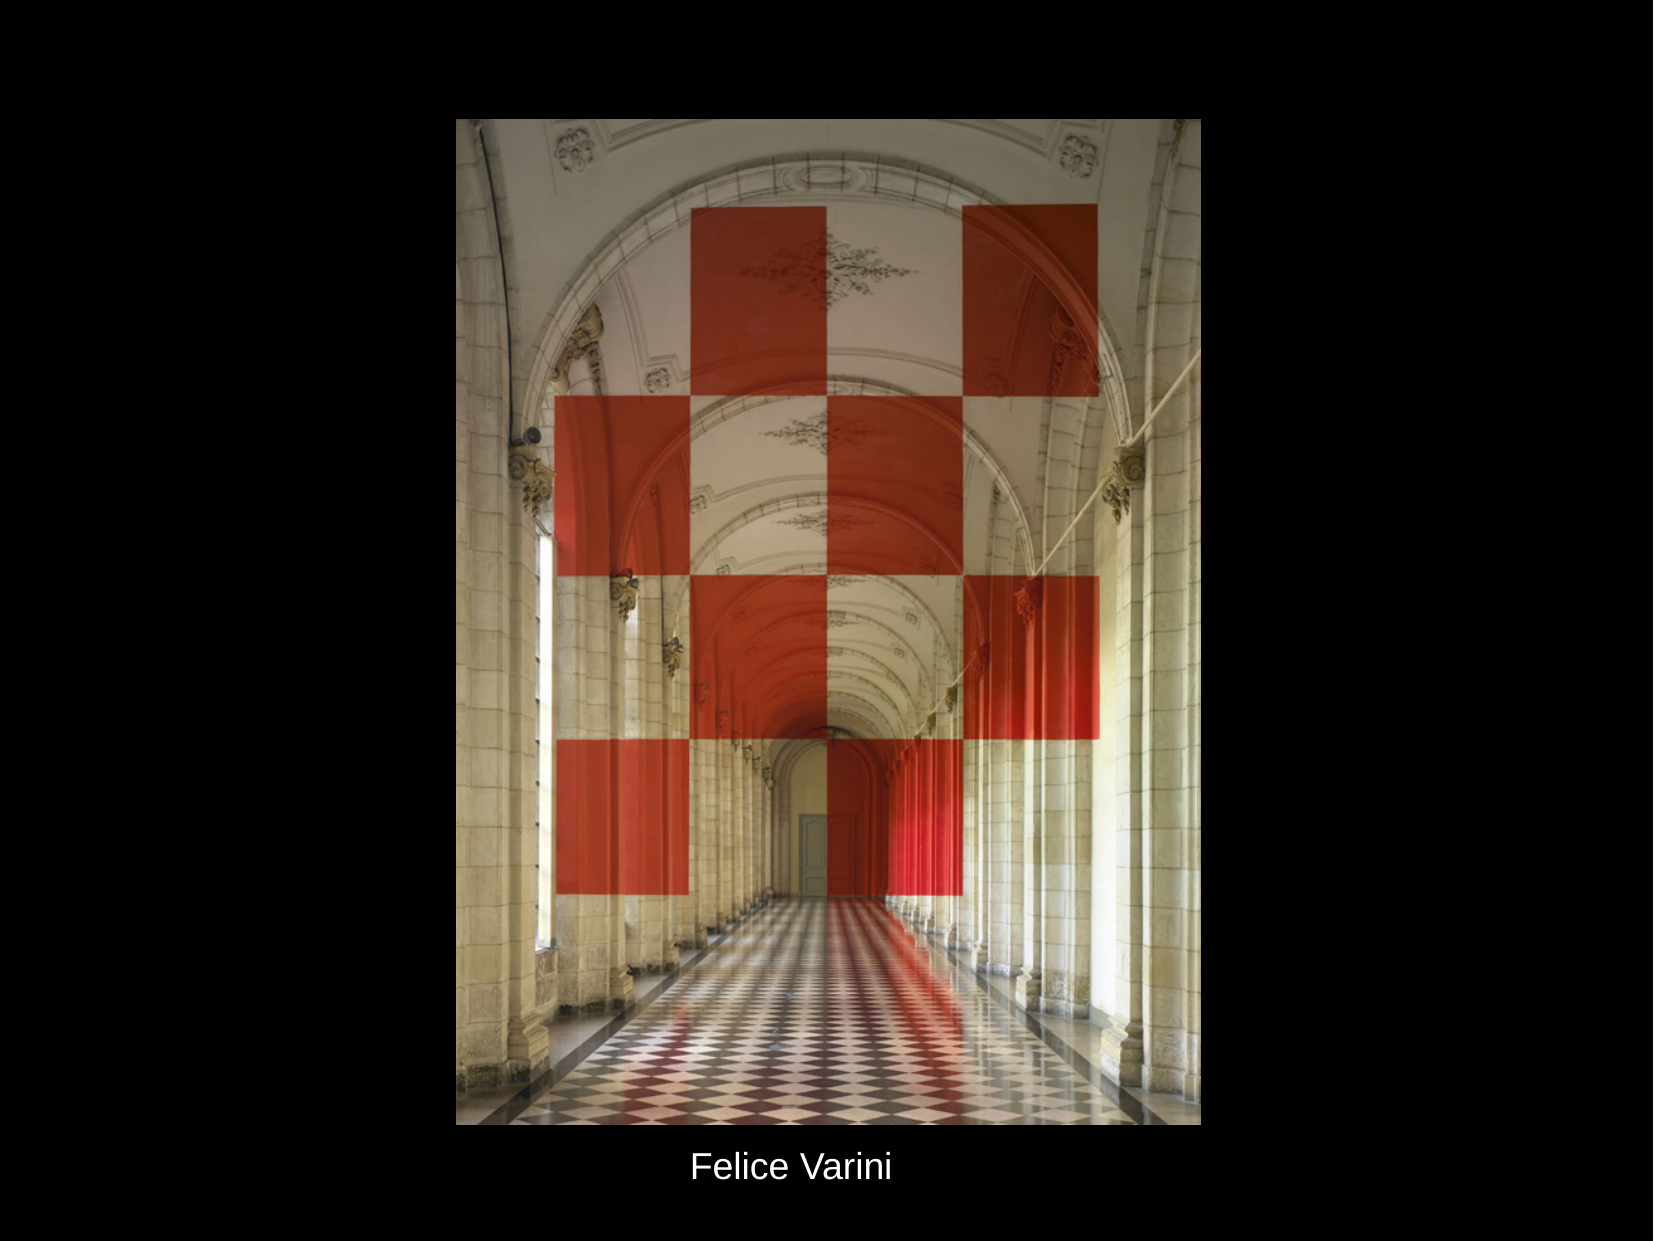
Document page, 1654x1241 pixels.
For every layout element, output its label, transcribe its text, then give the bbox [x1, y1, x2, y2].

text_box Felice Varini [675, 1138, 1276, 1201]
picture [456, 119, 1201, 1126]
